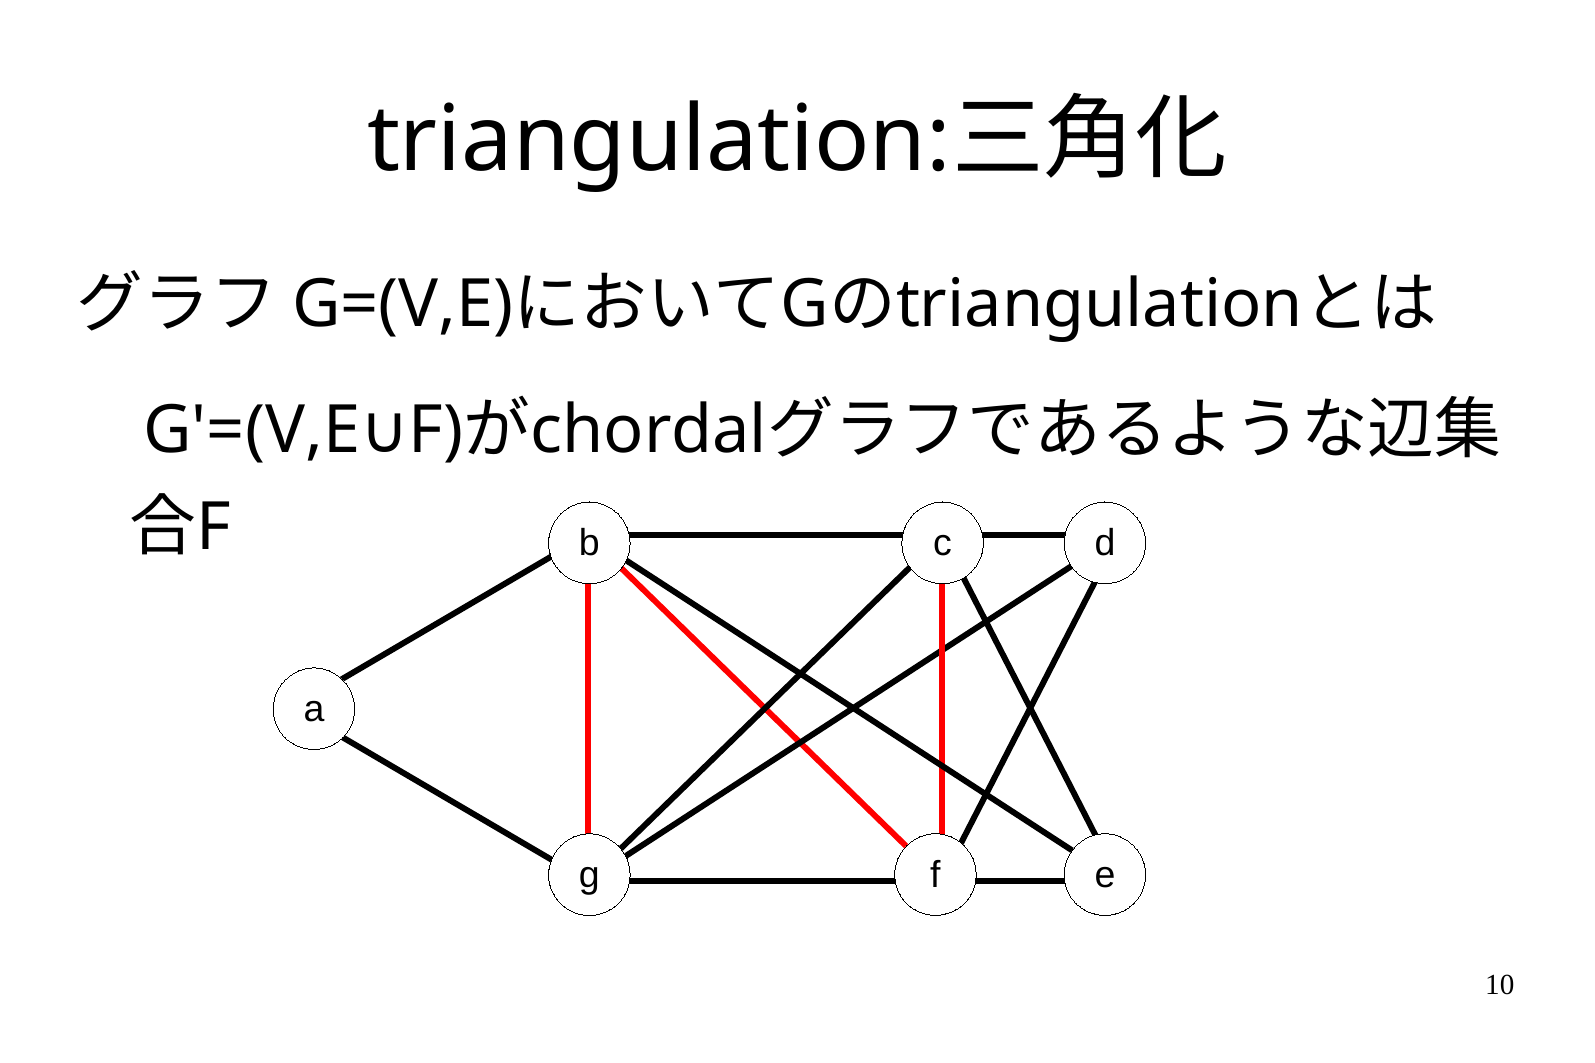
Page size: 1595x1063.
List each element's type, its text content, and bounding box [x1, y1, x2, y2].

text_box c [901, 501, 984, 584]
text_box a [273, 667, 355, 750]
text_box f [894, 833, 977, 916]
text_box b [548, 501, 631, 584]
title triangulation:三角化 [79, 42, 1515, 220]
text_box d [1064, 501, 1146, 584]
text_box g [548, 833, 631, 916]
text_box e [1064, 833, 1146, 916]
list グラフ G=(V,E)においてGのtriangulationとは G'=(V,E∪F)がchordalグラフであるような辺集合F F={(b,f),(b,g),(c,f)} [59, 248, 1536, 1034]
